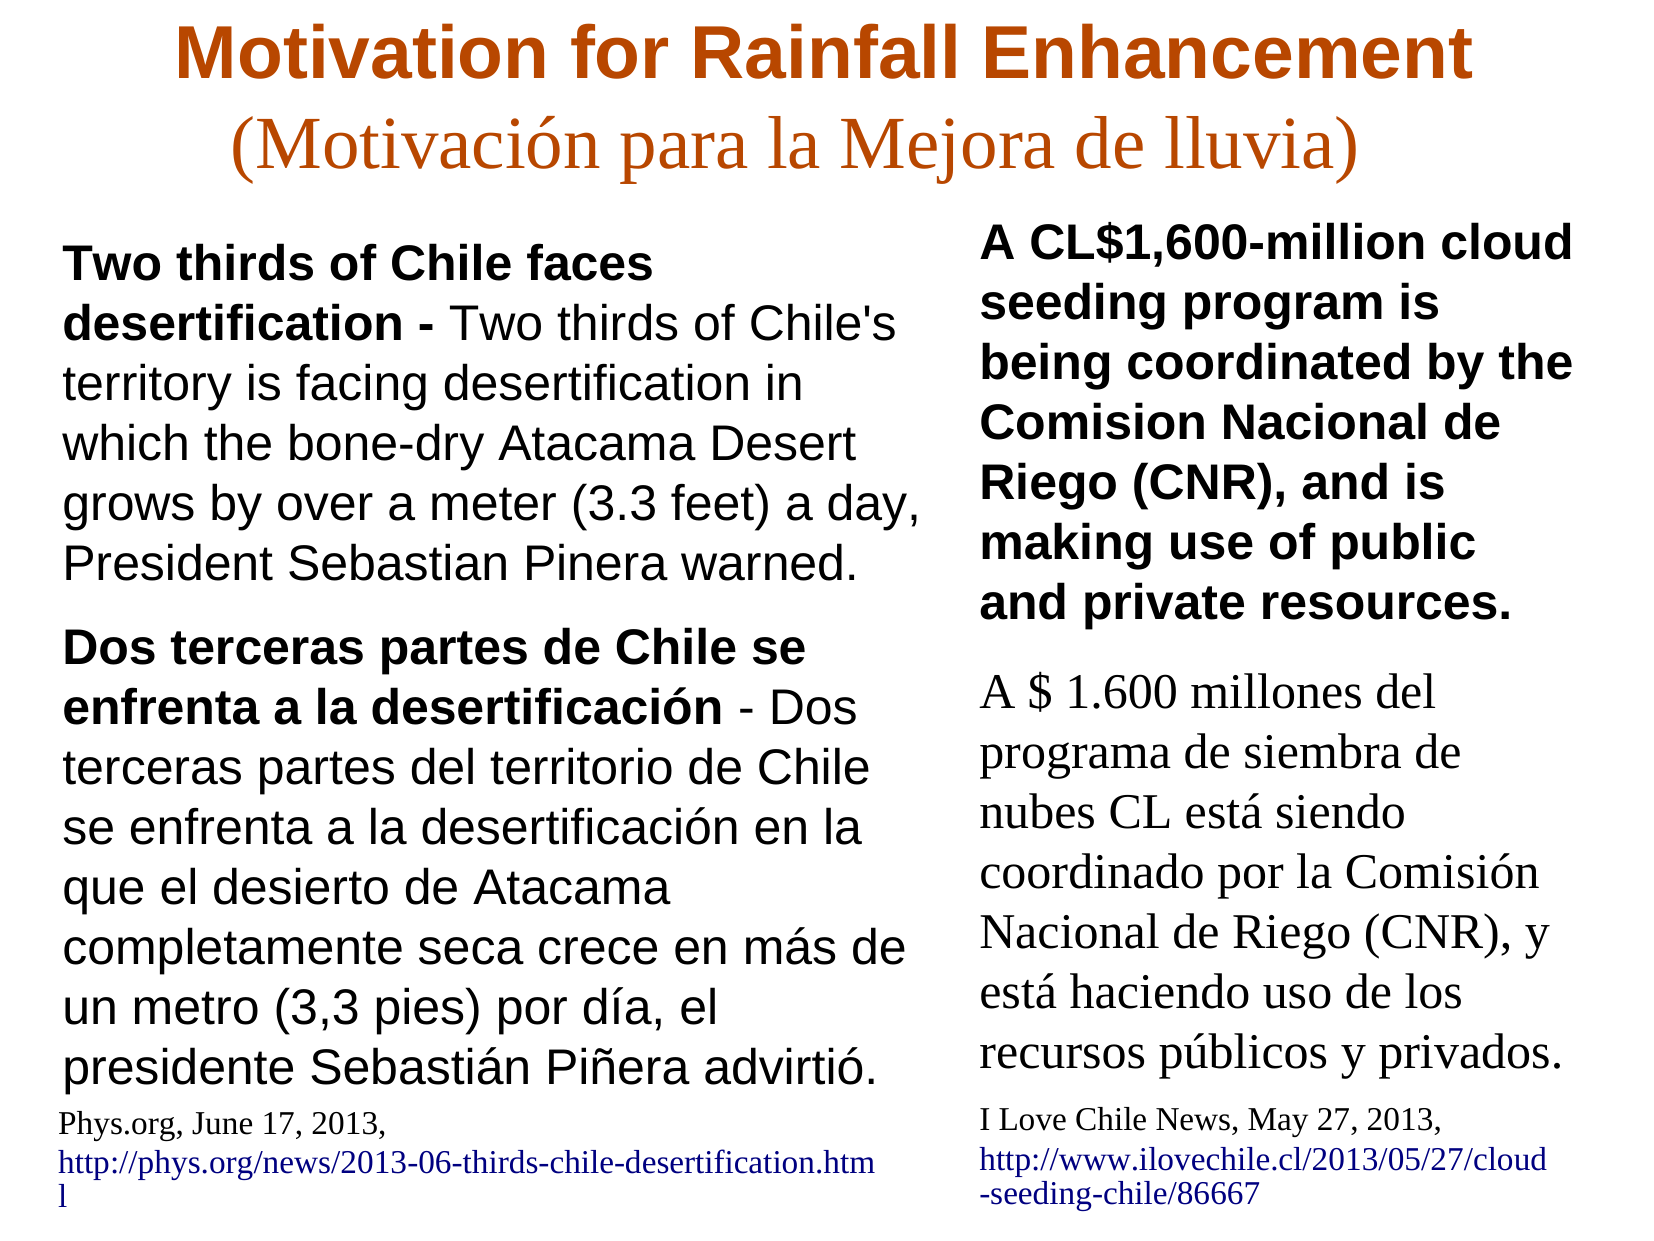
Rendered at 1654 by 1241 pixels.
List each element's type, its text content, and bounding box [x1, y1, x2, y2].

text_box I Love Chile News, May 27, 2013, http://www.ilovechile.cl/2013/05/27/cloud-seeding-chile/86667 [964, 1090, 1565, 1225]
text_box A CL$1,600-million cloud seeding program is being coordinated by the Comision Nacional de Riego (CNR), and is making use of public and private resources. [964, 201, 1595, 651]
text_box A $ 1.600 millones del programa de siembra de nubes CL está siendo coordinado por la Comisión Nacional de Riego (CNR), y está haciendo uso de los recursos públicos y privados. [964, 651, 1603, 1087]
text_box Two thirds of Chile faces desertification - Two thirds of Chile's territory is facing desertification in which the bone-dry Atacama Desert grows by over a meter (3.3 feet) a day, President Sebastian Pinera warned. [47, 222, 938, 676]
title Motivation for Rainfall Enhancement (Motivación para la Mejora de lluvia) [0, 11, 1650, 187]
text_box Dos terceras partes de Chile se enfrenta a la desertificación - Dos terceras partes del territorio de Chile se enfrenta a la desertificación en la que el desierto de Atacama completamente seca crece en más de un metro (3,3 pies) por día, el presidente Sebastián Piñera advirtió. [47, 606, 924, 1102]
text_box Phys.org, June 17, 2013, http://phys.org/news/2013-06-thirds-chile-desertification.html [43, 1093, 901, 1189]
